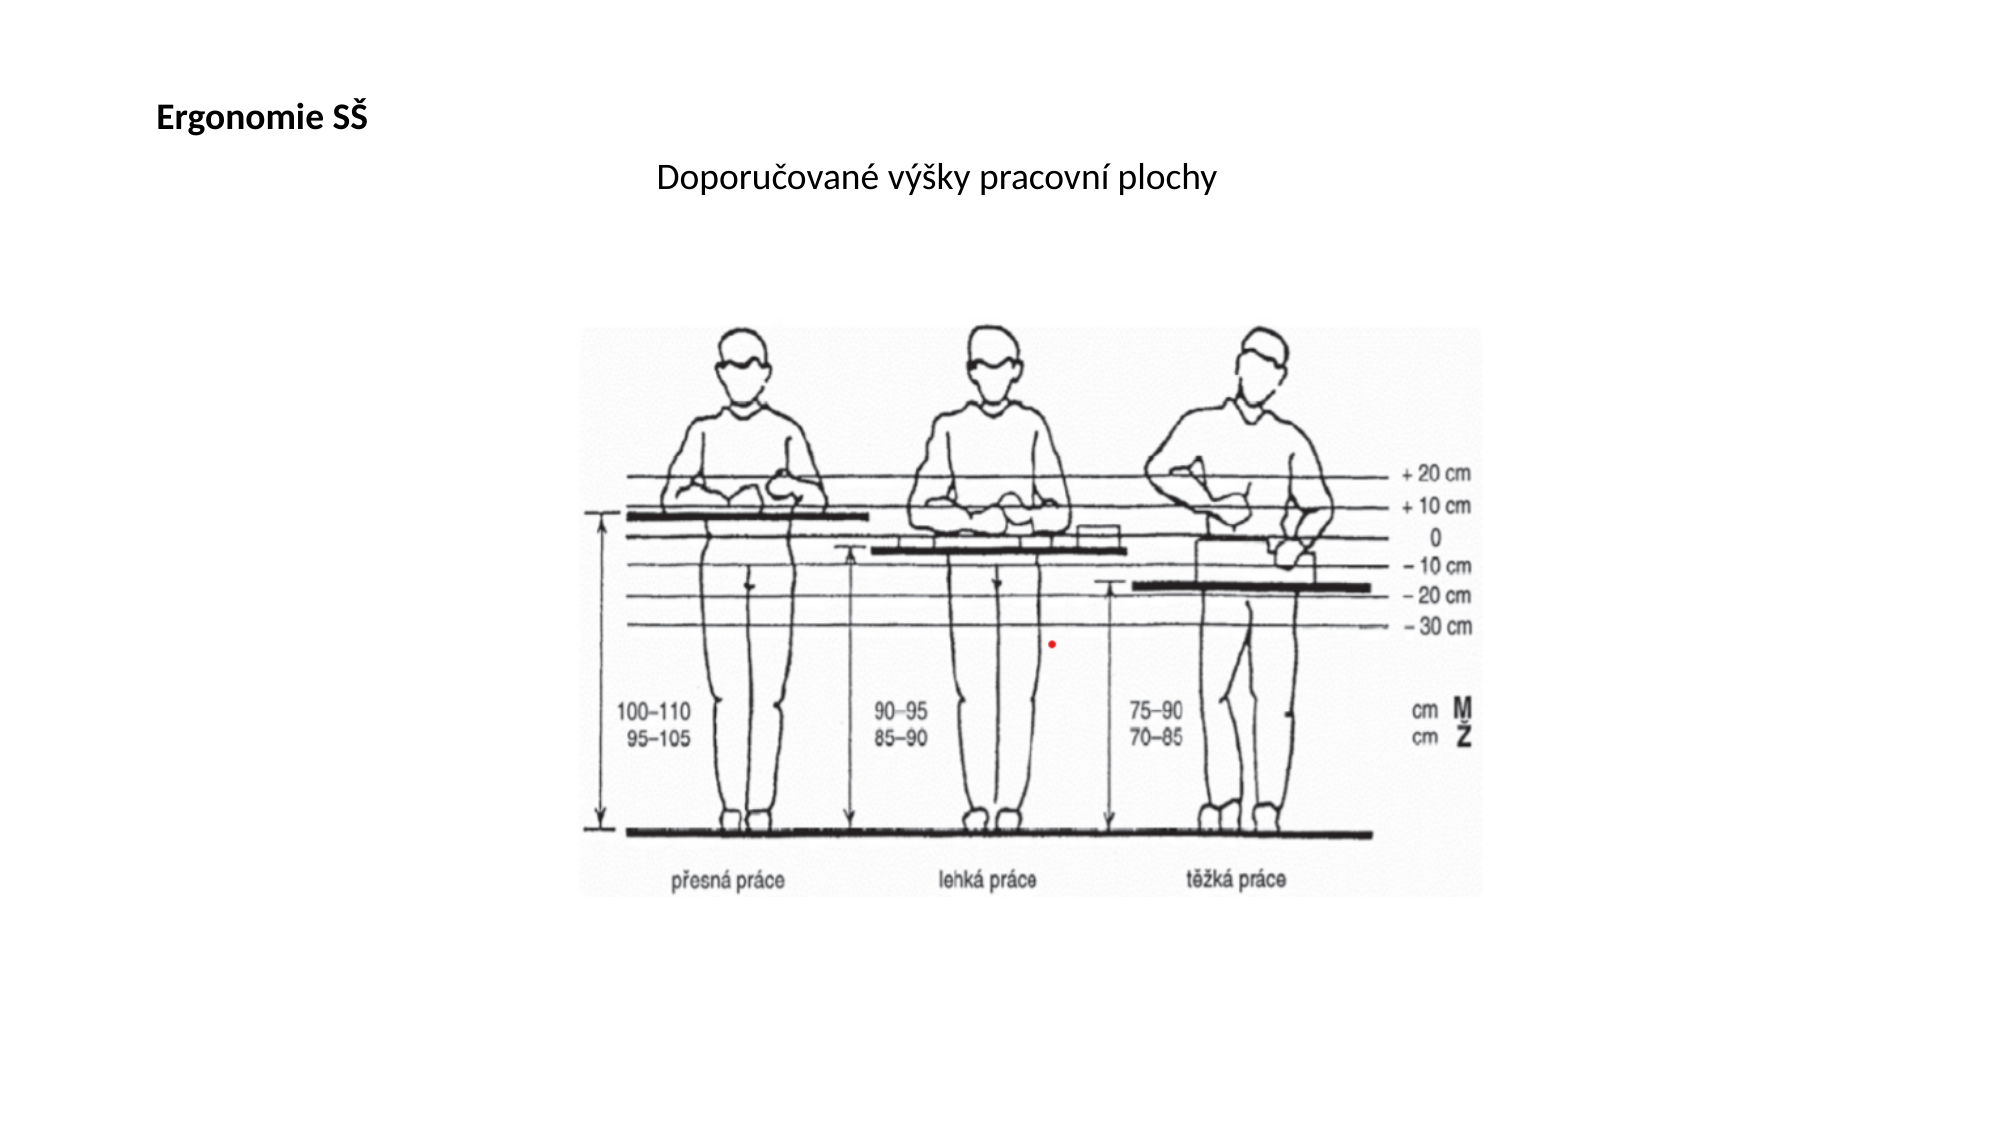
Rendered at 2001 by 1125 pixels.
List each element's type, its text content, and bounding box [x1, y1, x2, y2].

picture [511, 273, 1489, 897]
text_box Ergonomie SŠ [141, 84, 1142, 145]
text_box Doporučované výšky pracovní plochy [641, 144, 1642, 206]
